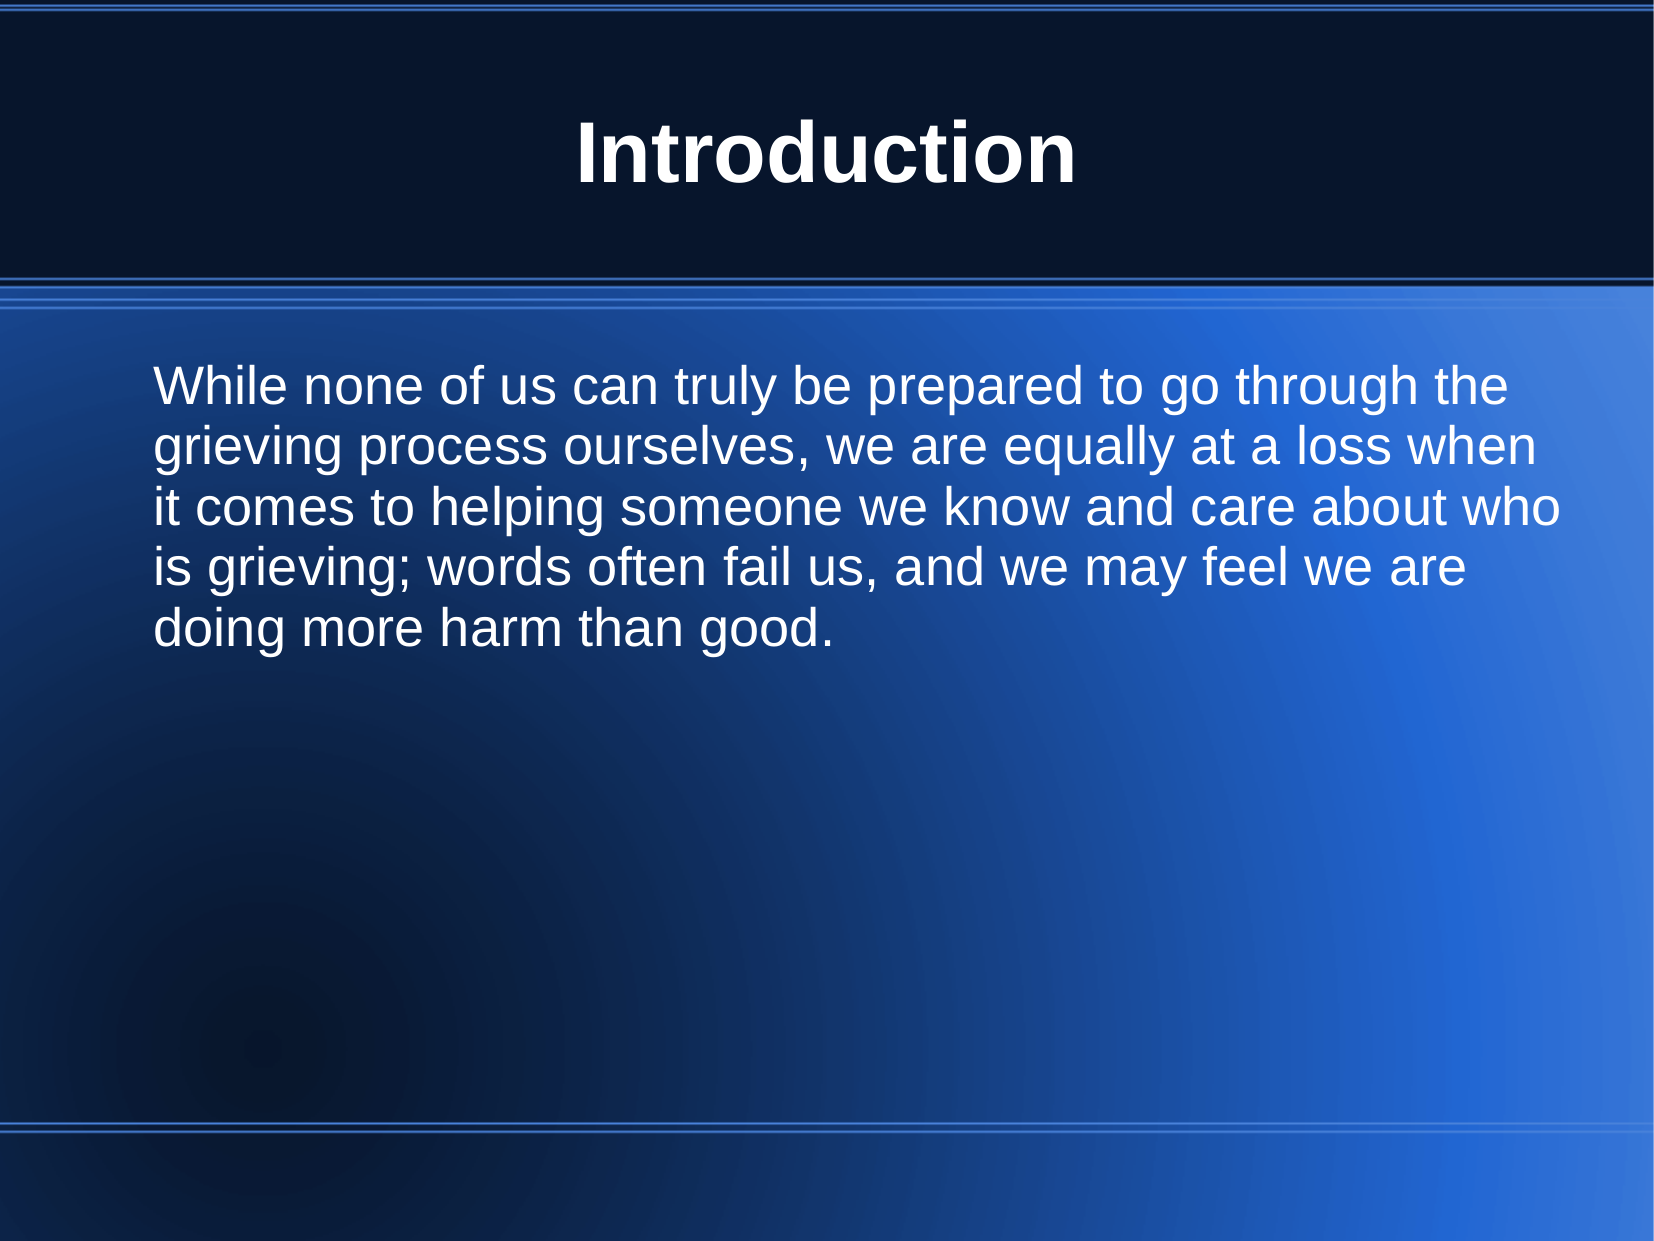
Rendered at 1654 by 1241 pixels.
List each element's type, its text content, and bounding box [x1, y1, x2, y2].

title Introduction [82, 49, 1571, 257]
list While none of us can truly be prepared to go through the grieving process ourselves, we are equally at a loss when it comes to helping someone we know and care about who is grieving; words often fail us, and we may feel we are doing more harm than good. [82, 355, 1571, 1058]
picture [0, 0, 1654, 1241]
